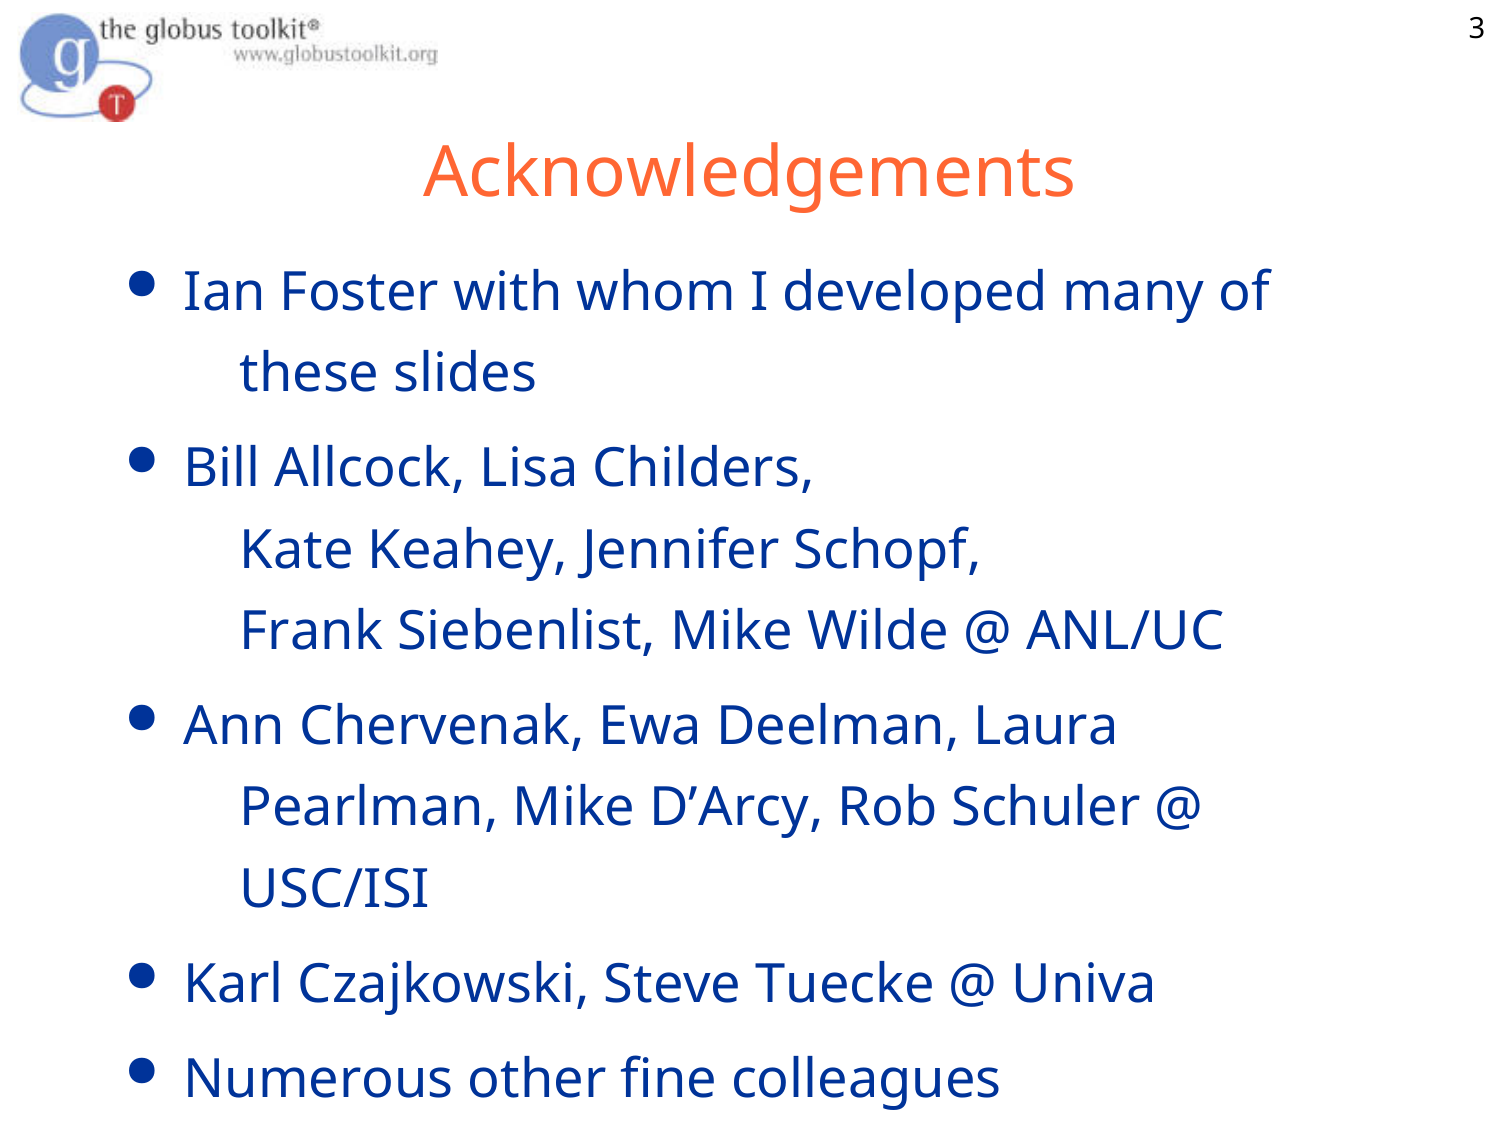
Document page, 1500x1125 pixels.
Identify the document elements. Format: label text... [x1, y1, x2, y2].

list Ian Foster with whom I developed many of these slides Bill Allcock, Lisa Childers, Kate Keahey, Jennifer Schopf, Frank Siebenlist, Mike Wilde @ ANL/UC Ann Chervenak, Ewa Deelman, Laura Pearlman, Mike D’Arcy, Rob Schuler @ USC/ISI Karl Czajkowski, Steve Tuecke @ Univa Numerous other fine colleagues NSF, DOE, IBM for research support [112, 237, 1356, 1125]
title Acknowledgements [112, 99, 1388, 225]
picture [17, 12, 438, 122]
